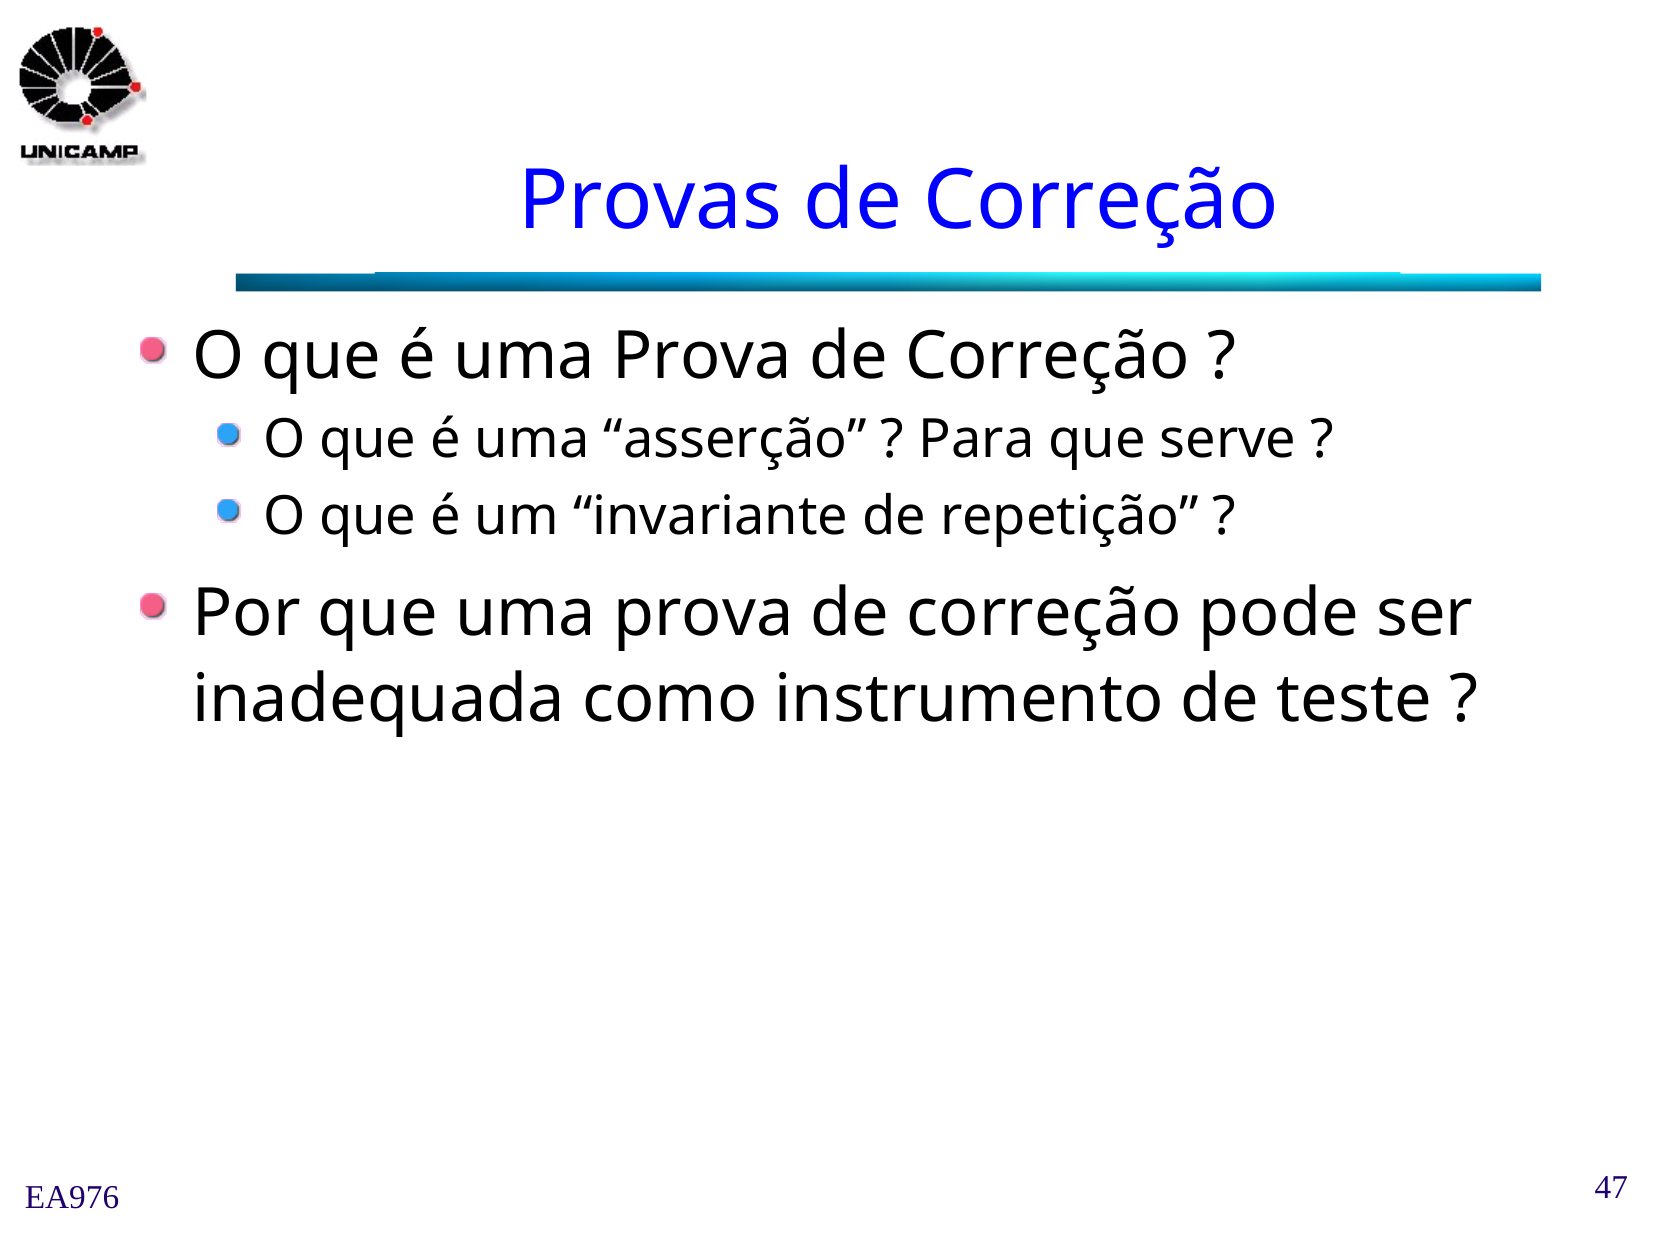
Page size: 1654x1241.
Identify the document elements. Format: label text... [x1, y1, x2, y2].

list O que é uma Prova de Correção ? O que é uma “asserção” ? Para que serve ? O que é um “invariante de repetição” ? Por que uma prova de correção pode ser inadequada como instrumento de teste ? [121, 309, 1534, 1182]
picture [125, 272, 1654, 295]
title Provas de Correção [264, 57, 1534, 250]
